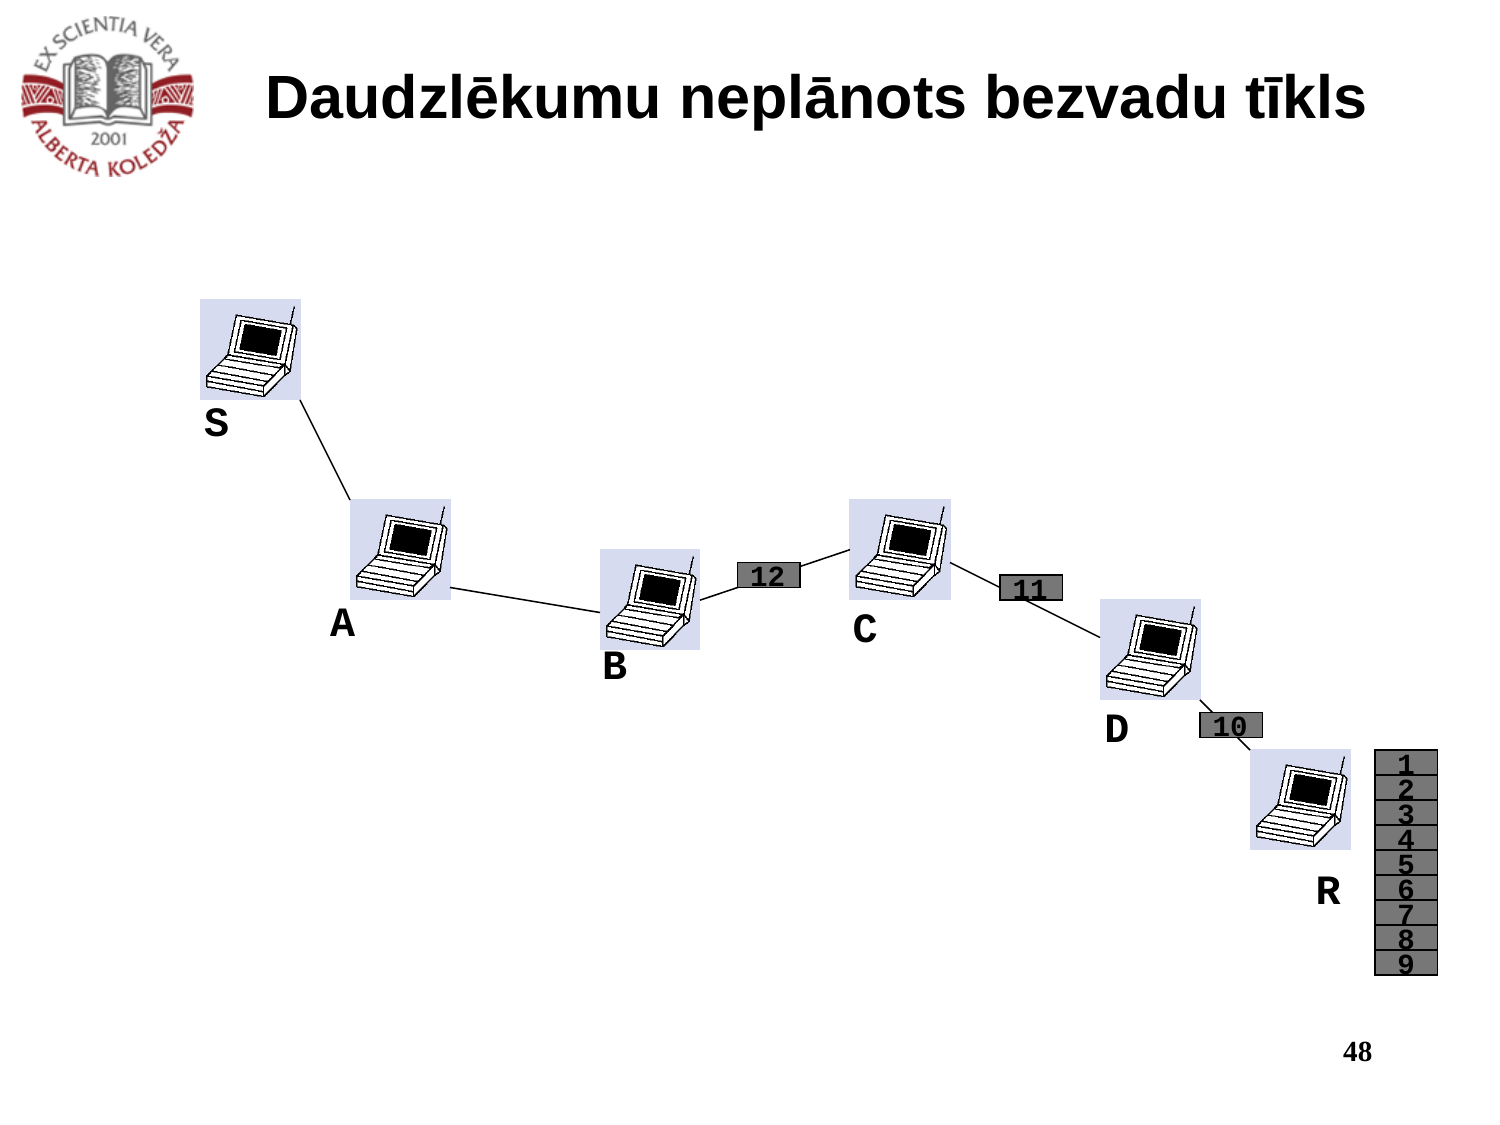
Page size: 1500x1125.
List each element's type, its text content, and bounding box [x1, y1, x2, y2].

chart [350, 500, 451, 601]
text_box 8 [1374, 924, 1438, 949]
text_box <skaitlis> [1074, 1025, 1388, 1101]
text_box R [1300, 855, 1356, 921]
text_box A [315, 587, 370, 653]
text_box D [1089, 692, 1145, 759]
chart [849, 500, 951, 601]
text_box 6 [1374, 874, 1438, 899]
text_box 9 [1374, 949, 1438, 975]
text_box 1 [1374, 749, 1438, 774]
text_box S [189, 387, 244, 454]
text_box 10 [1200, 712, 1263, 738]
title Daudzlēkumu neplānots bezvadu tīkls [187, 44, 1425, 150]
text_box B [587, 630, 642, 696]
picture [21, 16, 194, 177]
chart [1250, 750, 1351, 850]
text_box C [837, 592, 893, 659]
chart [200, 299, 301, 400]
text_box 11 [999, 574, 1063, 600]
text_box 5 [1374, 849, 1438, 874]
text_box 2 [1374, 774, 1438, 799]
text_box 3 [1374, 799, 1438, 824]
chart [1100, 600, 1201, 700]
text_box 7 [1374, 899, 1438, 924]
chart [600, 549, 700, 651]
text_box 4 [1374, 824, 1438, 849]
text_box 12 [737, 562, 800, 588]
